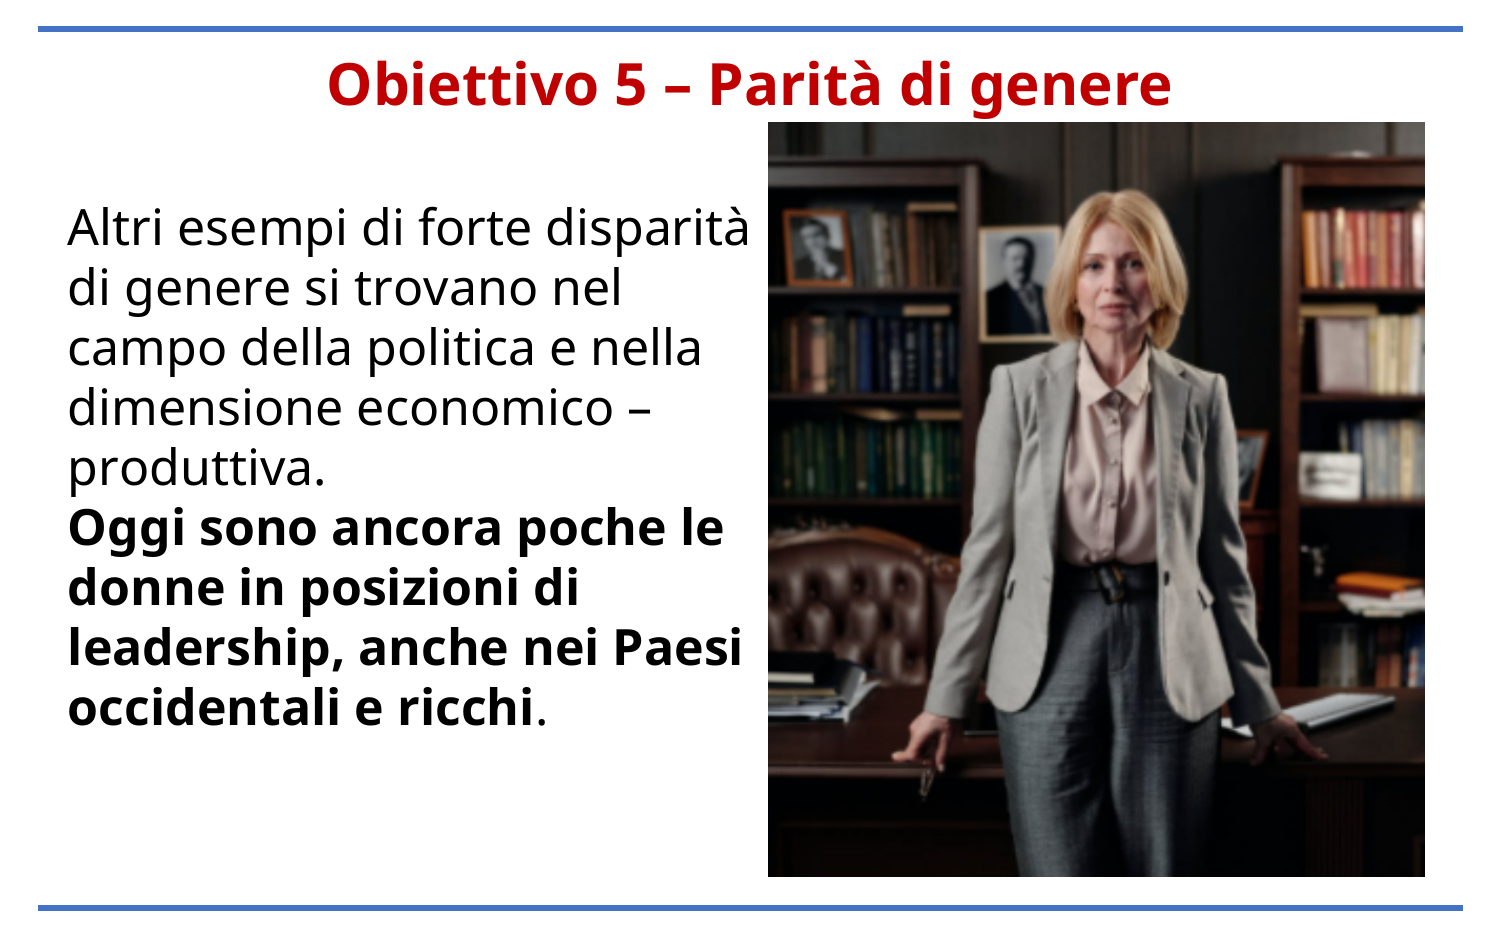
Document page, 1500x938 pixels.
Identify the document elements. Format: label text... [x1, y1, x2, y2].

text_box Altri esempi di forte disparità di genere si trovano nel campo della politica e nella dimensione economico – produttiva. Oggi sono ancora poche le donne in posizioni di leadership, anche nei Paesi occidentali e ricchi. [52, 127, 768, 810]
title Obiettivo 5 – Parità di genere [0, 47, 1500, 104]
picture [768, 122, 1426, 877]
